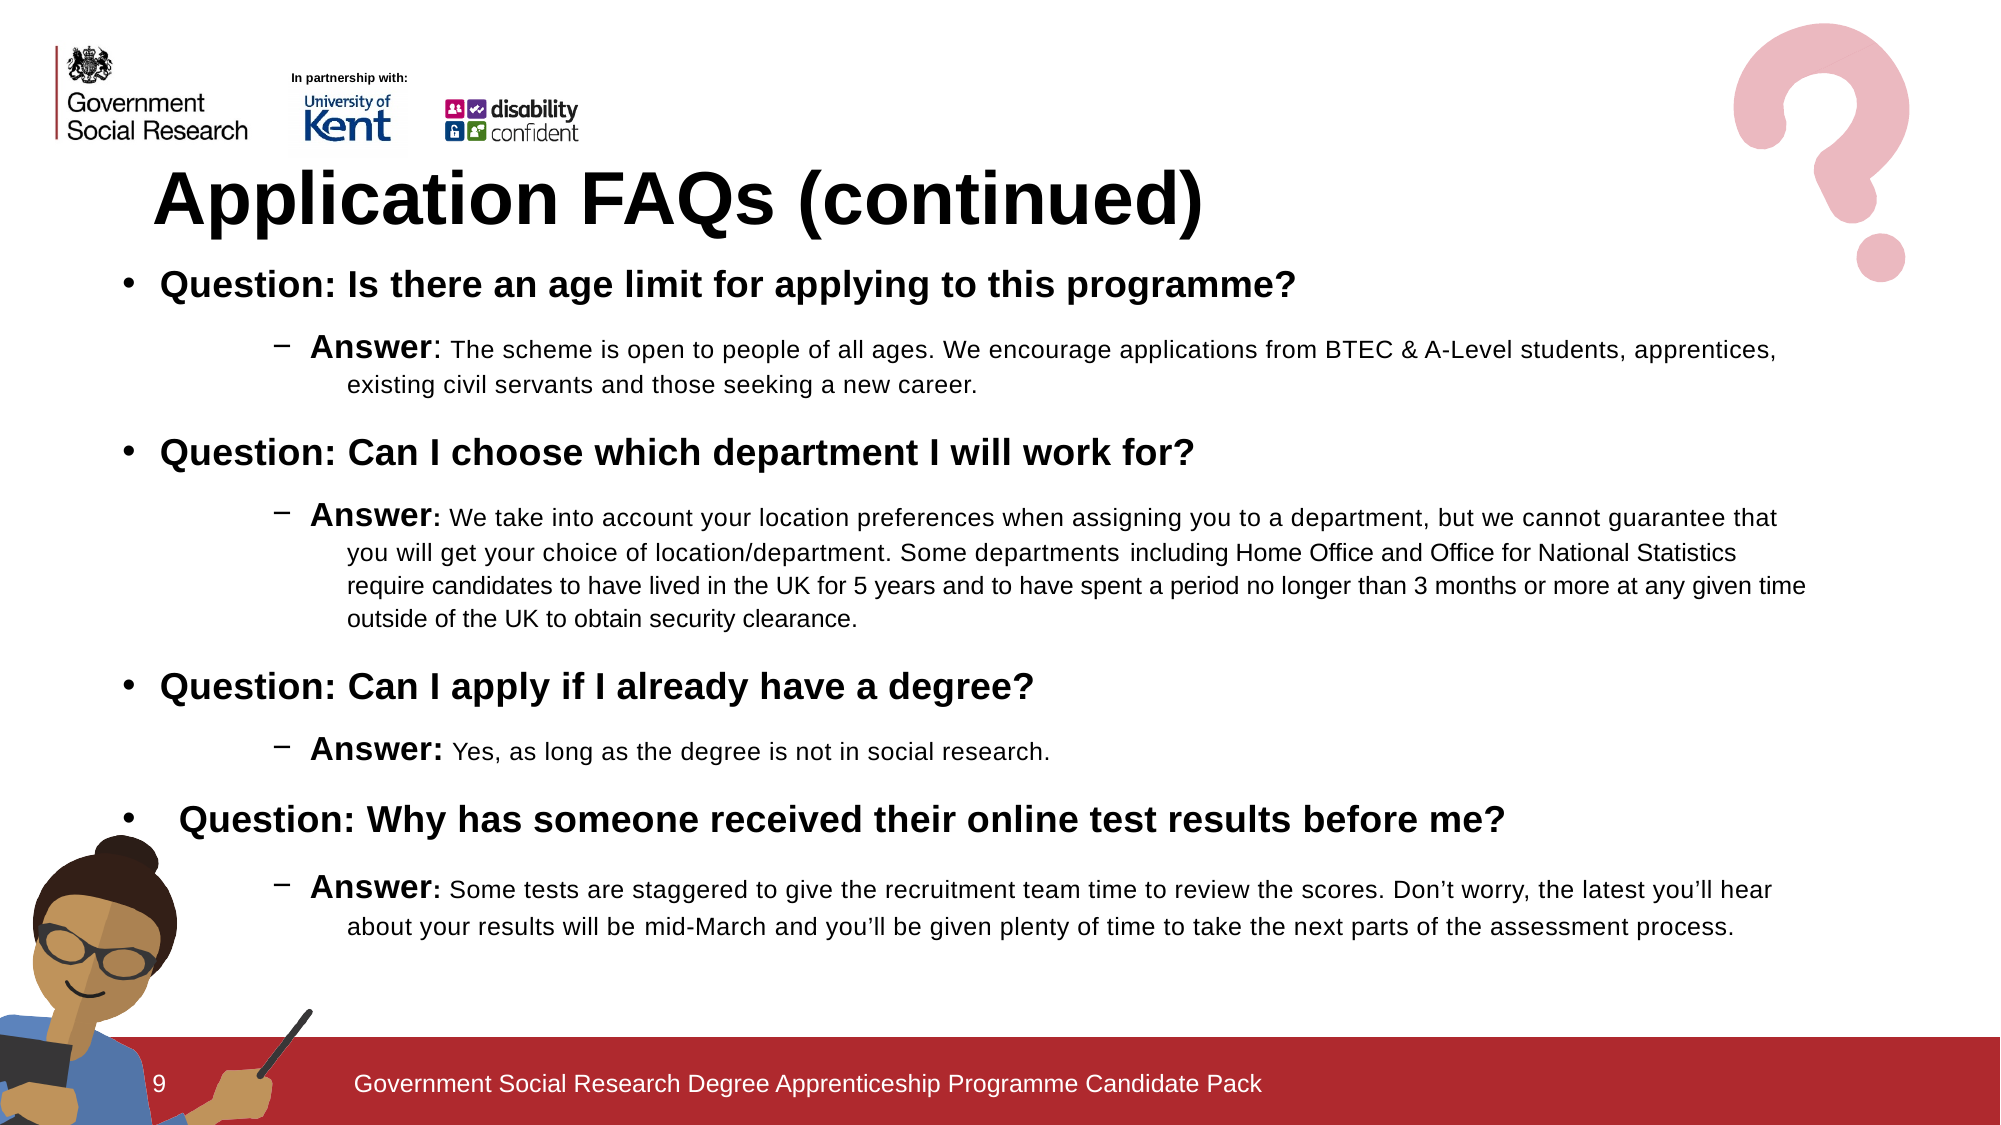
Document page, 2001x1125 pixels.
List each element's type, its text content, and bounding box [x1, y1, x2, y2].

list Question: Is there an age limit for applying to this programme? Answer: The scheme is open to people of all ages. We encourage applications from BTEC & A-Level students, apprentices, existing civil servants and those seeking a new career. Question: Can I choose which department I will work for? Answer: We take into account your location preferences when assigning you to a department, but we cannot guarantee that you will get your choice of location/department. Some departments including Home Office and Office for National Statistics require candidates to have lived in the UK for 5 years and to have spent a period no longer than 3 months or more at any given time outside of the UK to obtain security clearance. Question: Can I apply if I already have a degree? Answer: Yes, as long as the degree is not in social research. Question: Why has someone received their online test results before me? Answer: Some tests are staggered to give the recruitment team time to review the scores. Don’t worry, the latest you’ll hear about your results will be mid-March and you’ll be given plenty of time to take the next parts of the assessment process. [107, 248, 1833, 1032]
text_box [0, 835, 313, 1125]
title Application FAQs (continued) [137, 151, 1863, 249]
text_box Government Social Research Degree Apprenticeship Programme Candidate Pack [338, 1056, 1863, 1108]
text_box [1856, 233, 1906, 283]
text_box [1733, 23, 1910, 224]
